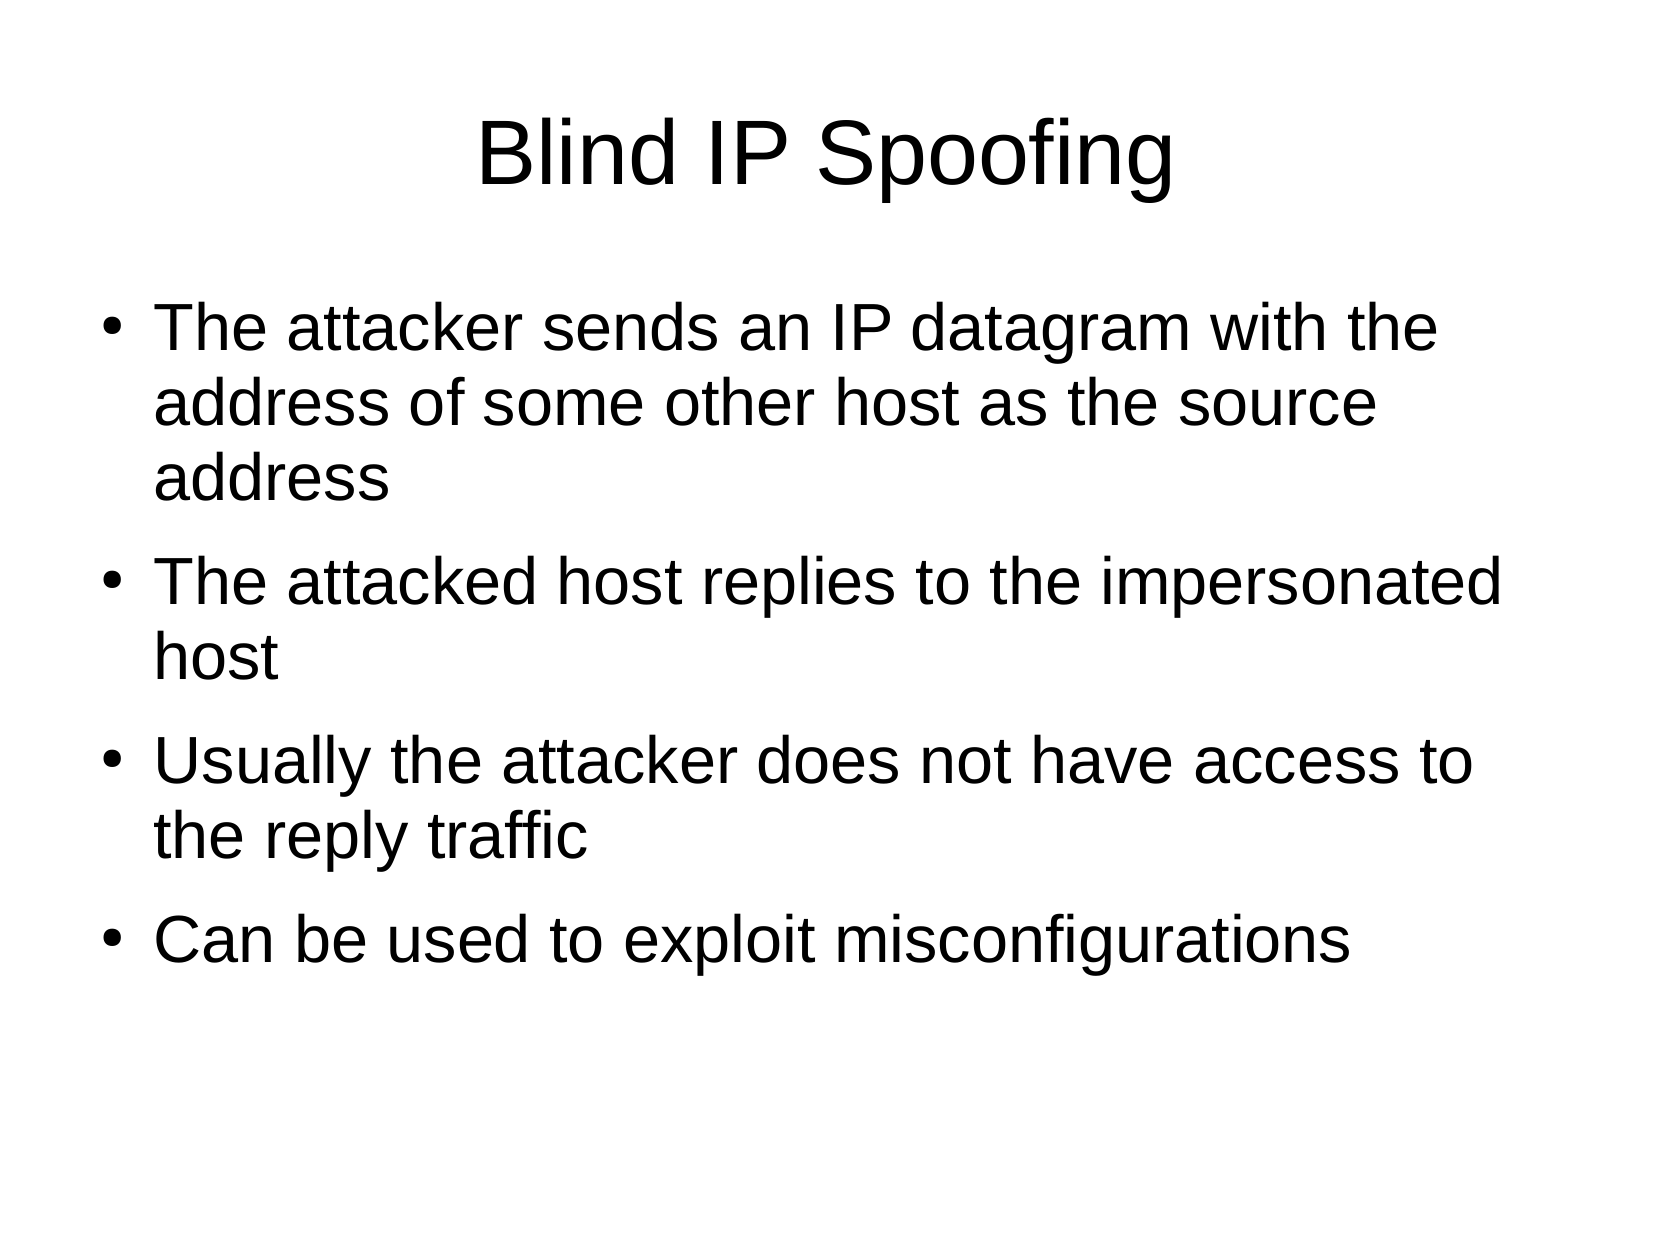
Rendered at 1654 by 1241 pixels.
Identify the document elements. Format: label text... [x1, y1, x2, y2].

list The attacker sends an IP datagram with the address of some other host as the source address The attacked host replies to the impersonated host Usually the attacker does not have access to the reply traffic Can be used to exploit misconfigurations [82, 290, 1571, 1081]
title Blind IP Spoofing [82, 49, 1571, 257]
